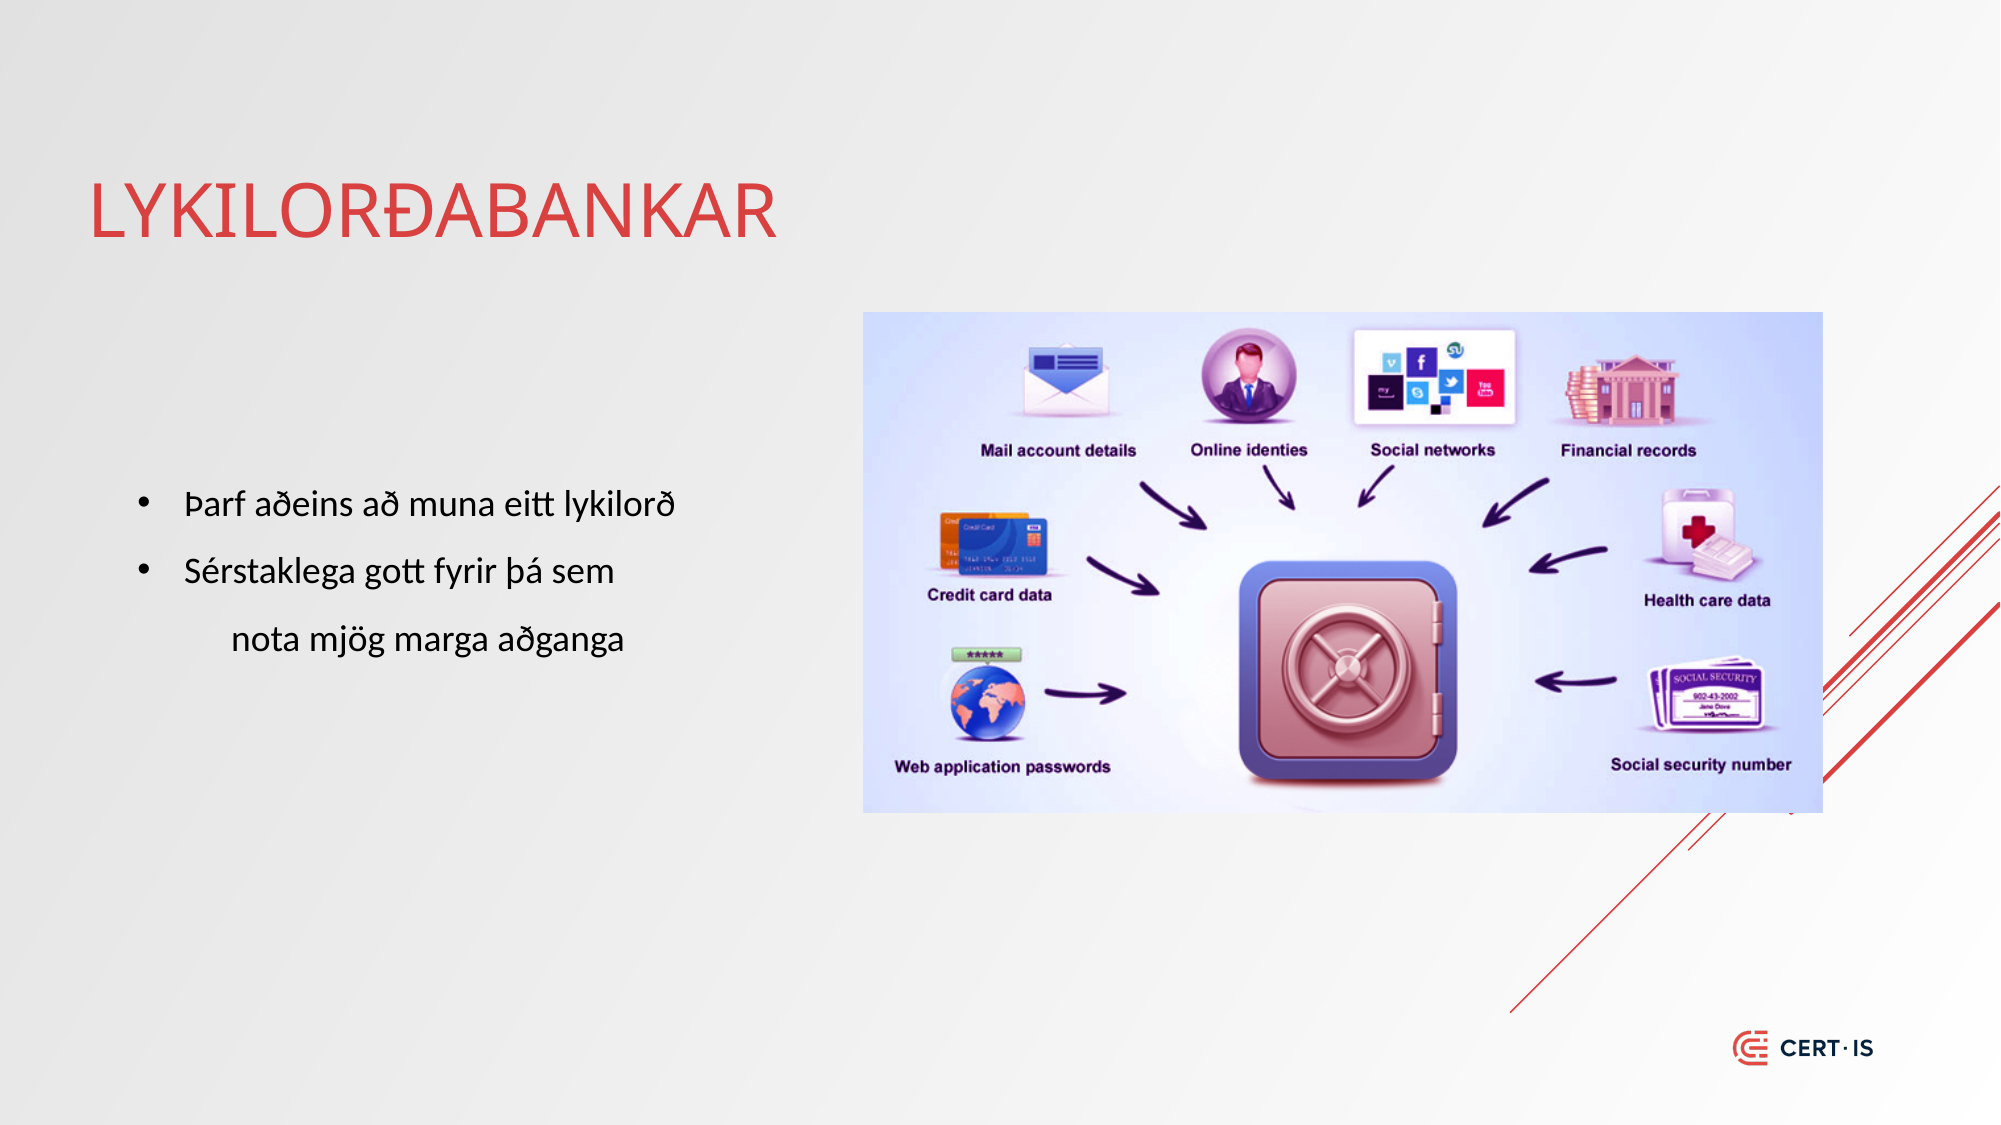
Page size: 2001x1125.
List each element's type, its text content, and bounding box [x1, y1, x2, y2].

picture [863, 312, 1823, 813]
text_box Þarf aðeins að muna eitt lykilorð Sérstaklega gott fyrir þá sem nota mjög marga aðganga [122, 426, 702, 662]
title Lykilorðabankar [72, 83, 1473, 331]
